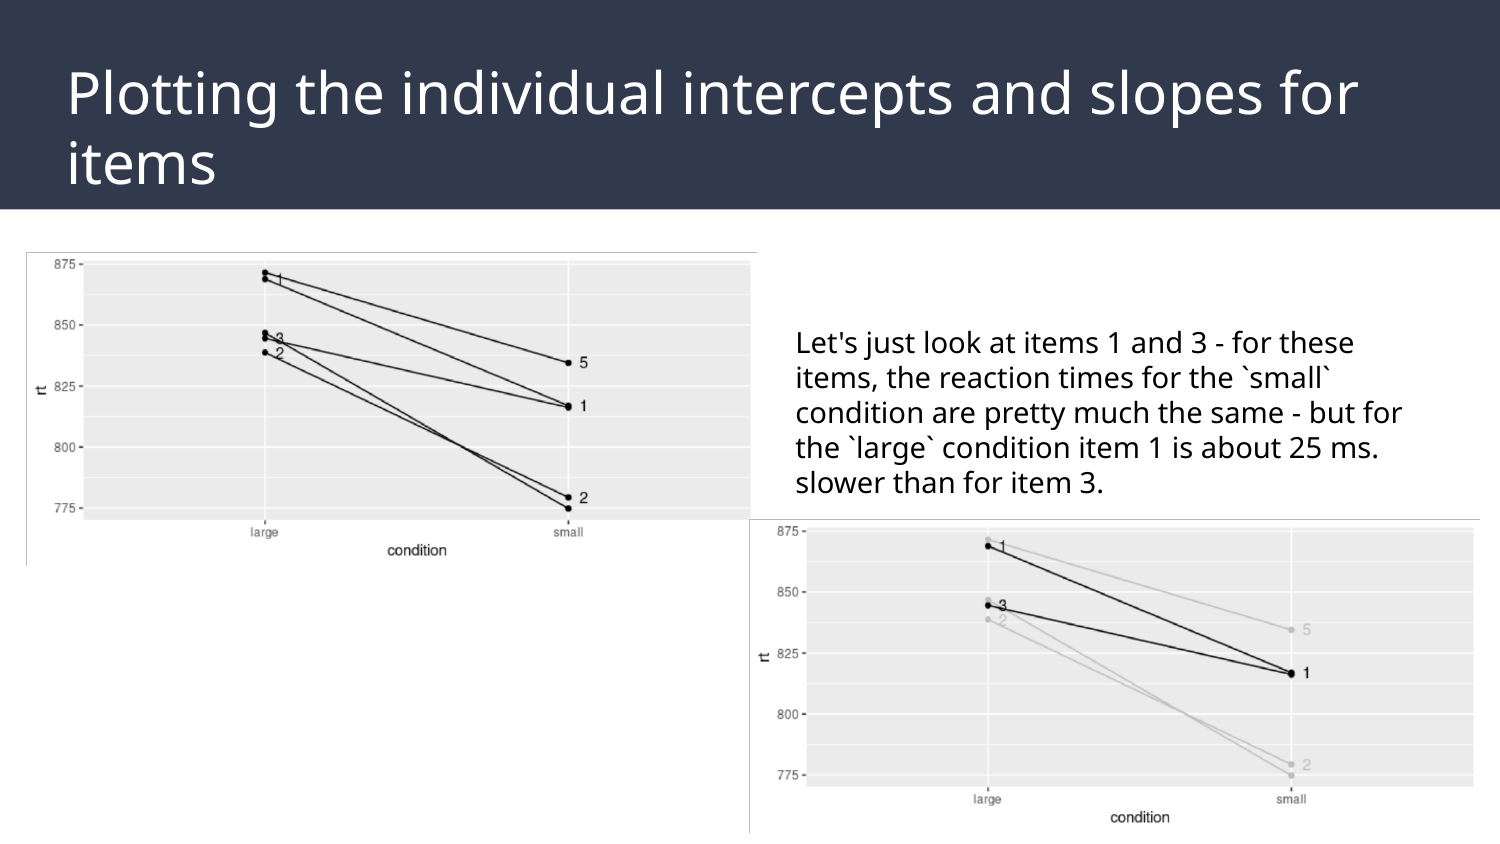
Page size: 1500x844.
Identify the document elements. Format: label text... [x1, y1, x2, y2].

text_box Let's just look at items 1 and 3 - for these items, the reaction times for the `small` condition are pretty much the same - but for the `large` condition item 1 is about 25 ms. slower than for item 3. [780, 309, 1449, 519]
picture [26, 252, 1480, 833]
title Plotting the individual intercepts and slopes for items [51, 40, 1449, 144]
